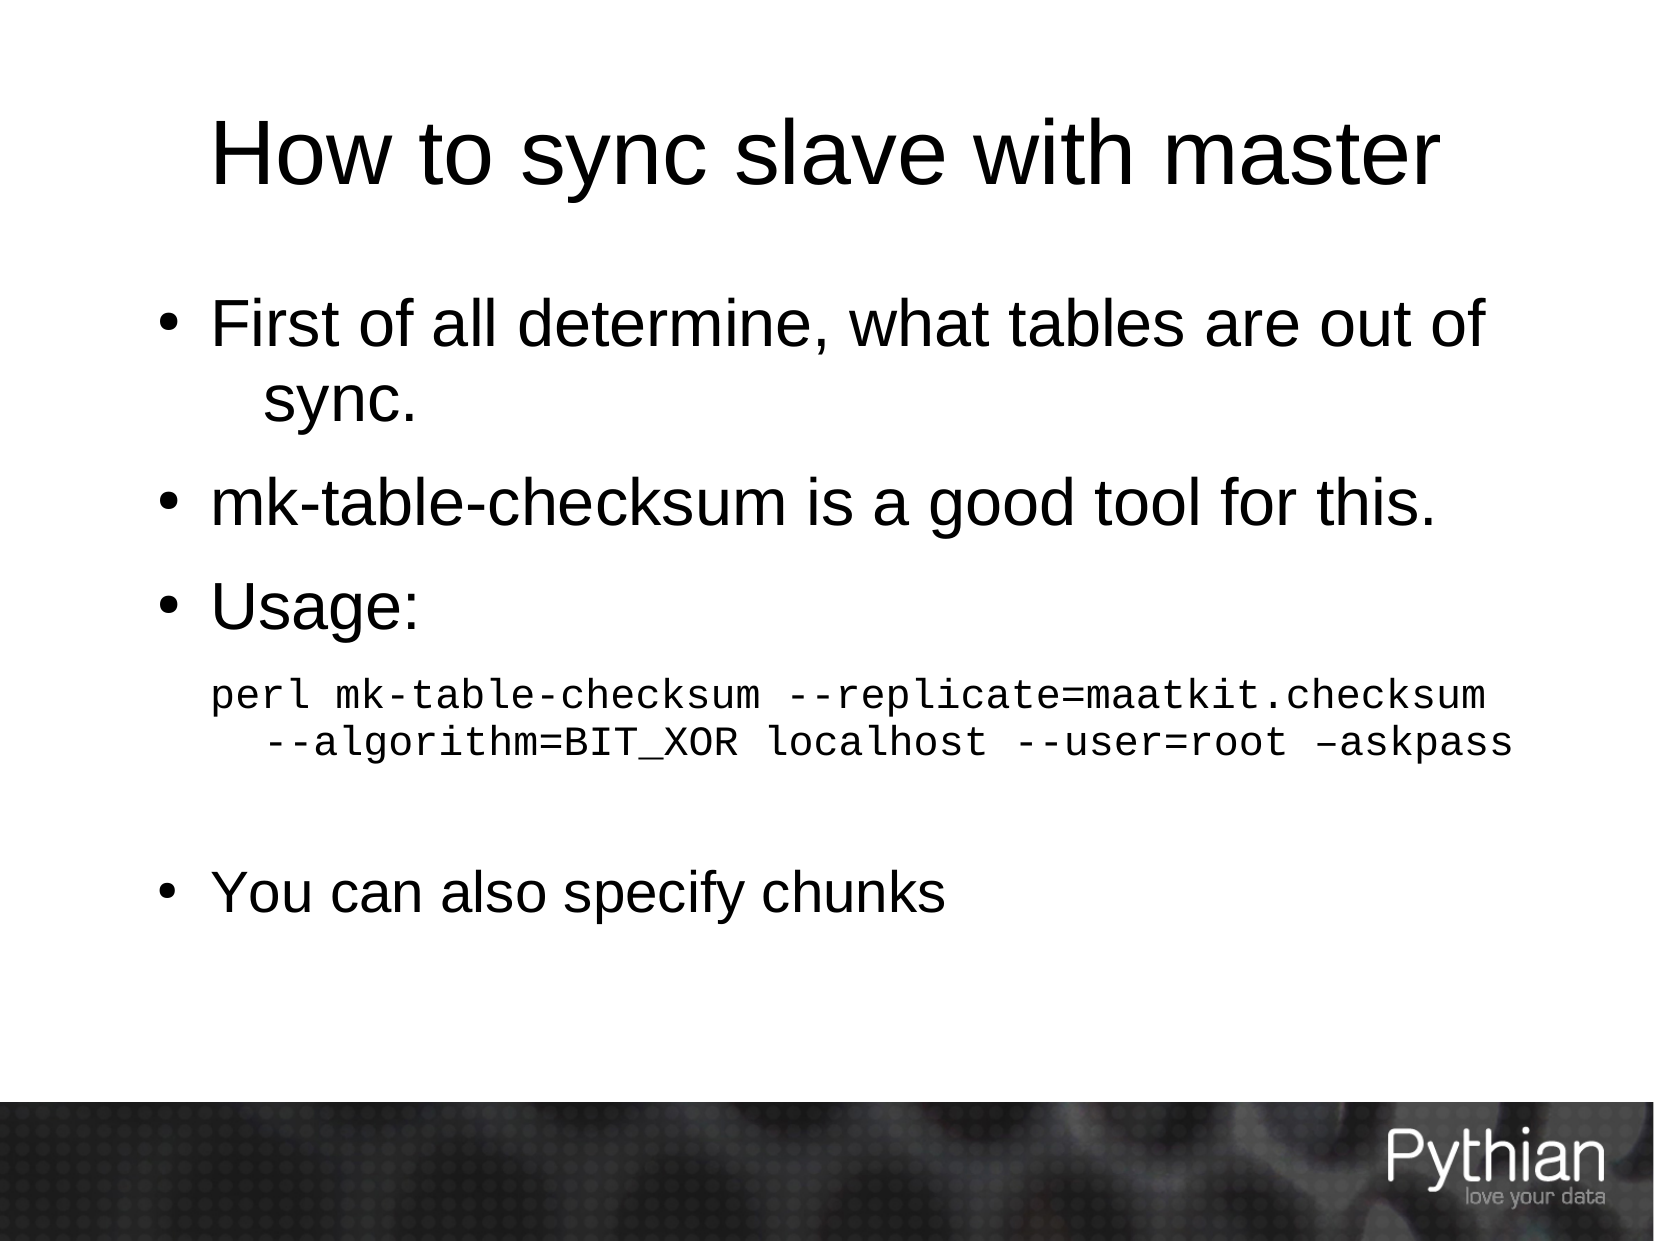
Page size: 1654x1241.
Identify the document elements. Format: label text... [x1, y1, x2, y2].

list First of all determine, what tables are out of sync. mk-table-checksum is a good tool for this. Usage: perl mk-table-checksum --replicate=maatkit.checksum --algorithm=BIT_XOR localhost --user=root –askpass You can also specify chunks [121, 285, 1534, 1068]
picture [0, 1102, 1654, 1241]
title How to sync slave with master [82, 49, 1571, 257]
